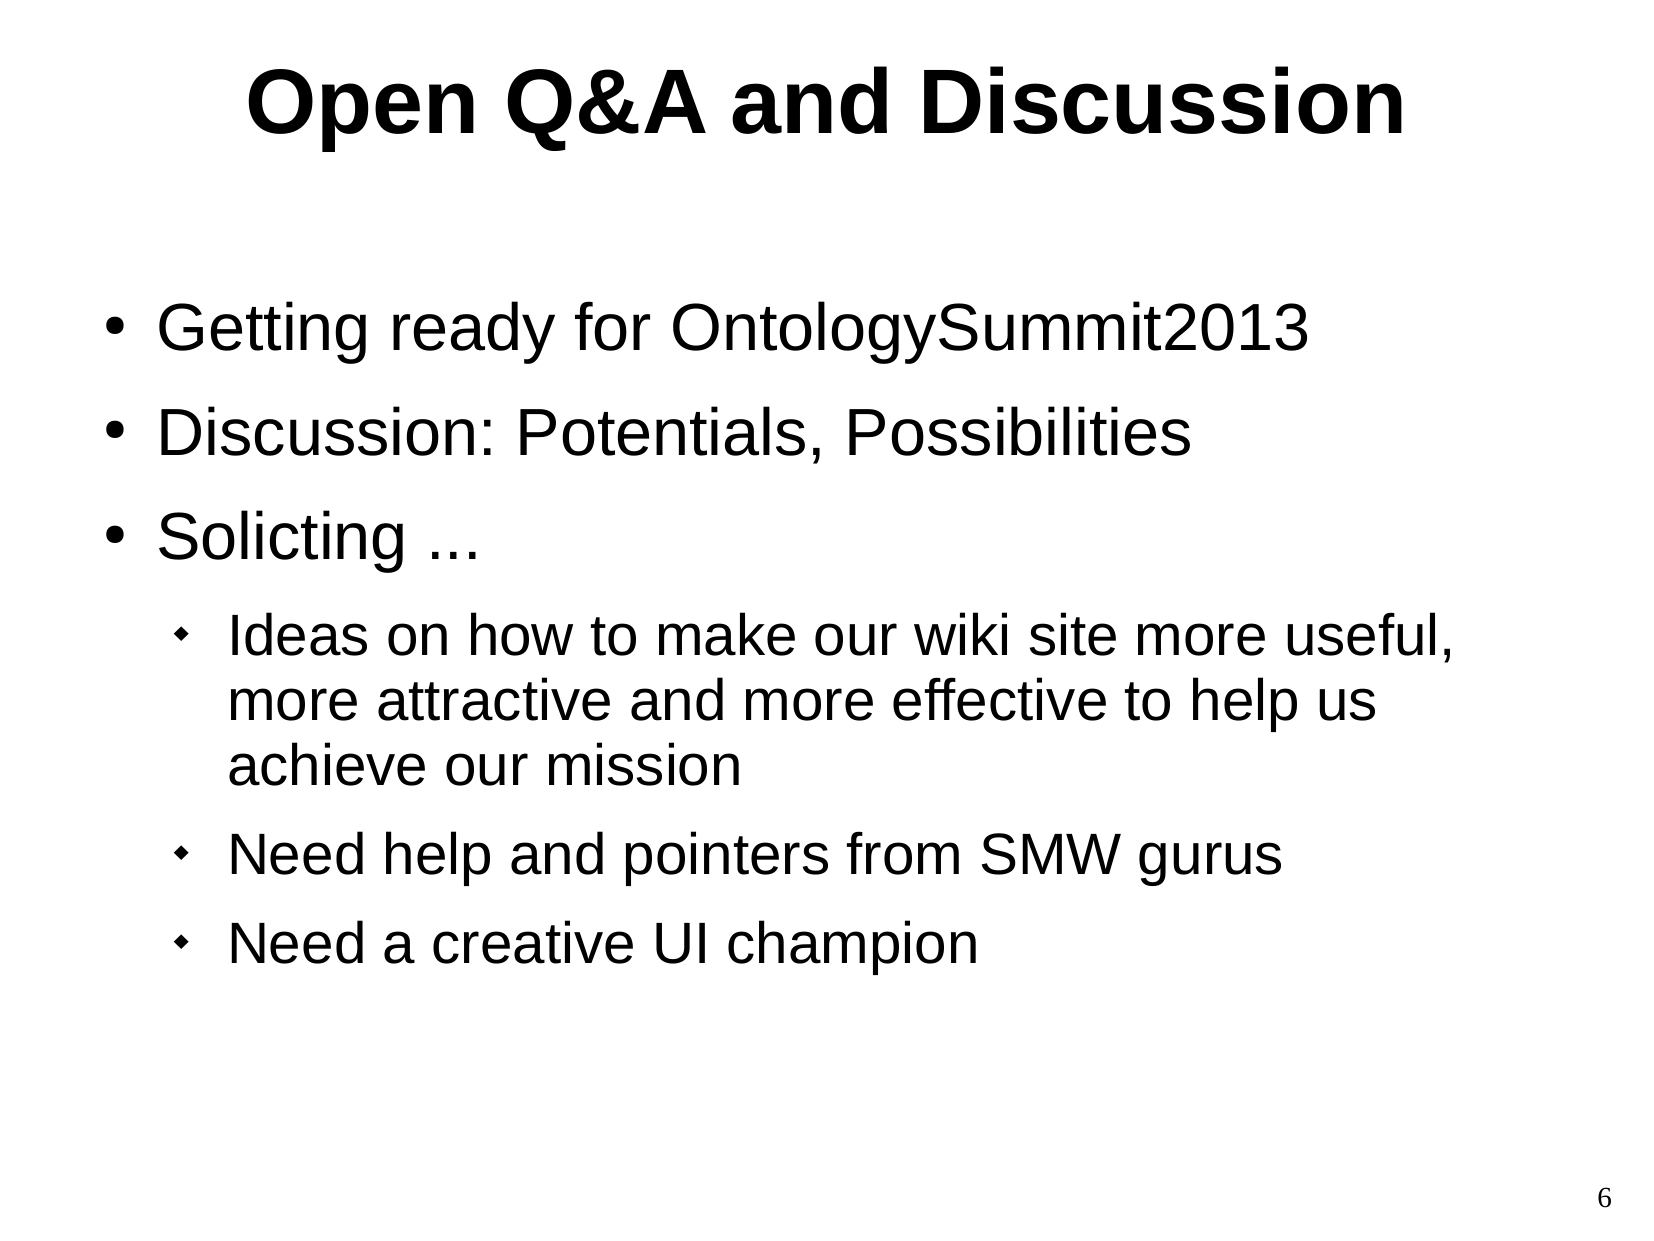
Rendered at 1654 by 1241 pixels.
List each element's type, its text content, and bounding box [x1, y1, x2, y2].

list Getting ready for OntologySummit2013 Discussion: Potentials, Possibilities Solicting ... Ideas on how to make our wiki site more useful, more attractive and more effective to help us achieve our mission Need help and pointers from SMW gurus Need a creative UI champion [85, 290, 1574, 1109]
title Open Q&A and Discussion [82, 49, 1571, 257]
